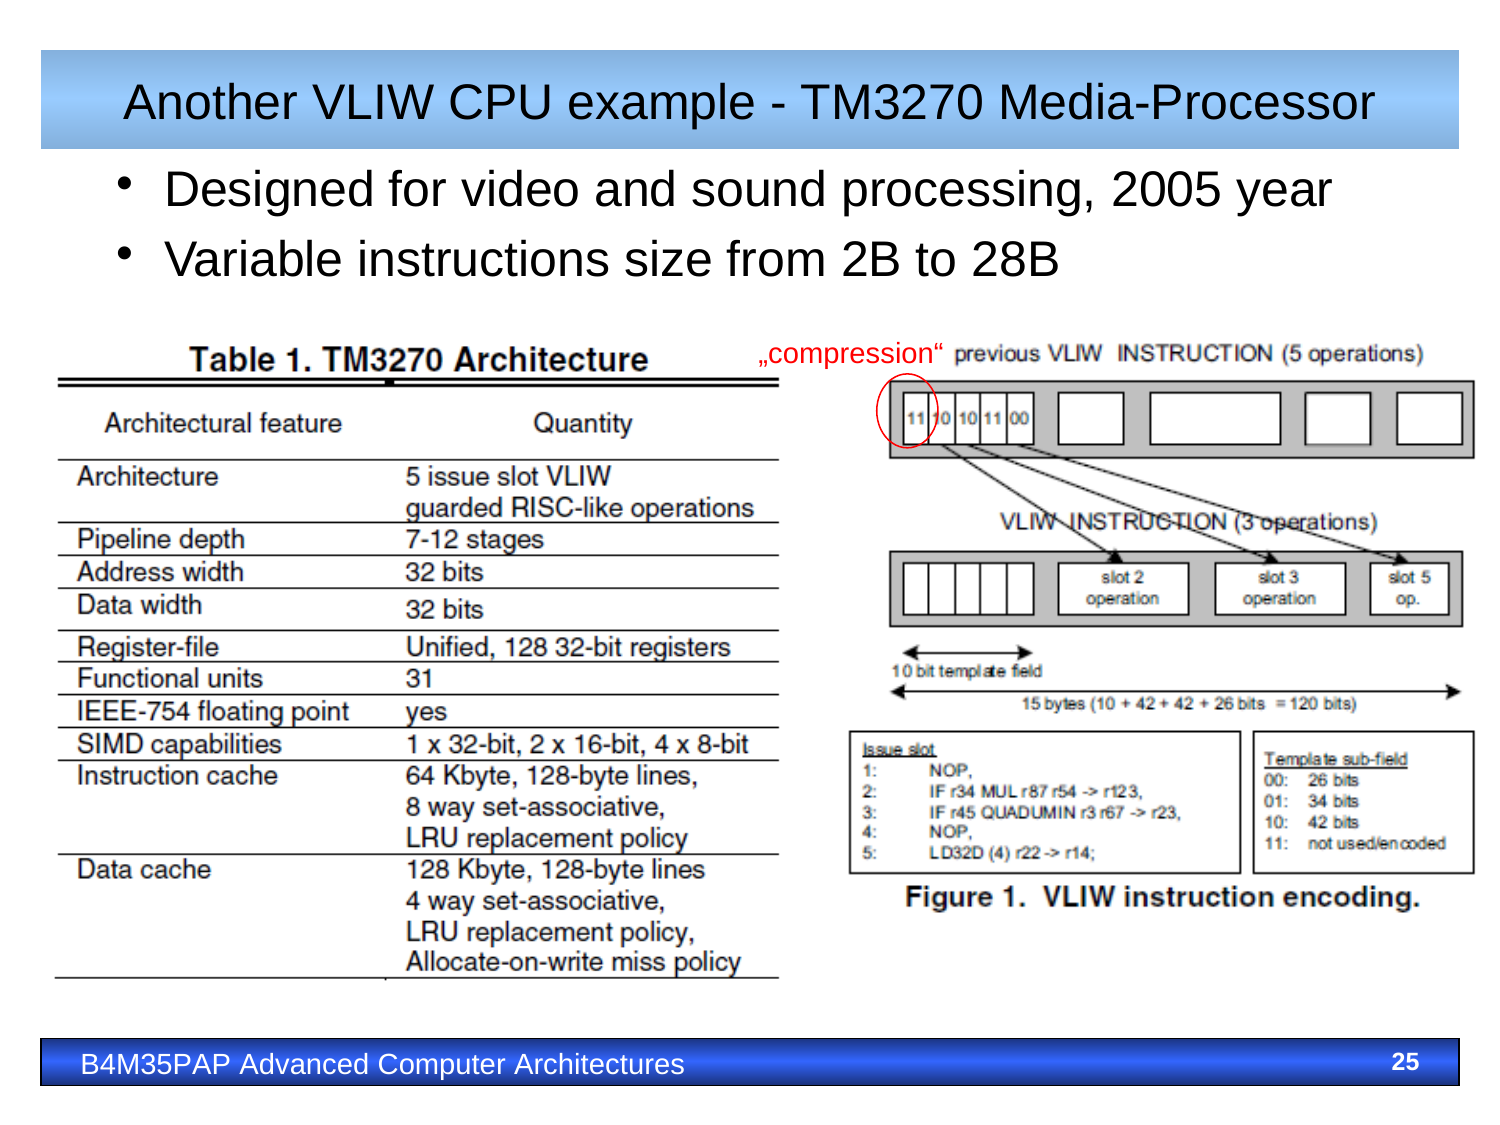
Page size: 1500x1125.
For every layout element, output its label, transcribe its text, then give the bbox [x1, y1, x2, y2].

text_box Designed for video and sound processing, 2005 year Variable instructions size from 2B to 28B [85, 148, 1436, 878]
picture [838, 331, 1500, 932]
picture [41, 331, 798, 993]
text_box „compression“ [743, 327, 959, 378]
title Another VLIW CPU example - TM3270 Media-Processor [41, 50, 1459, 149]
